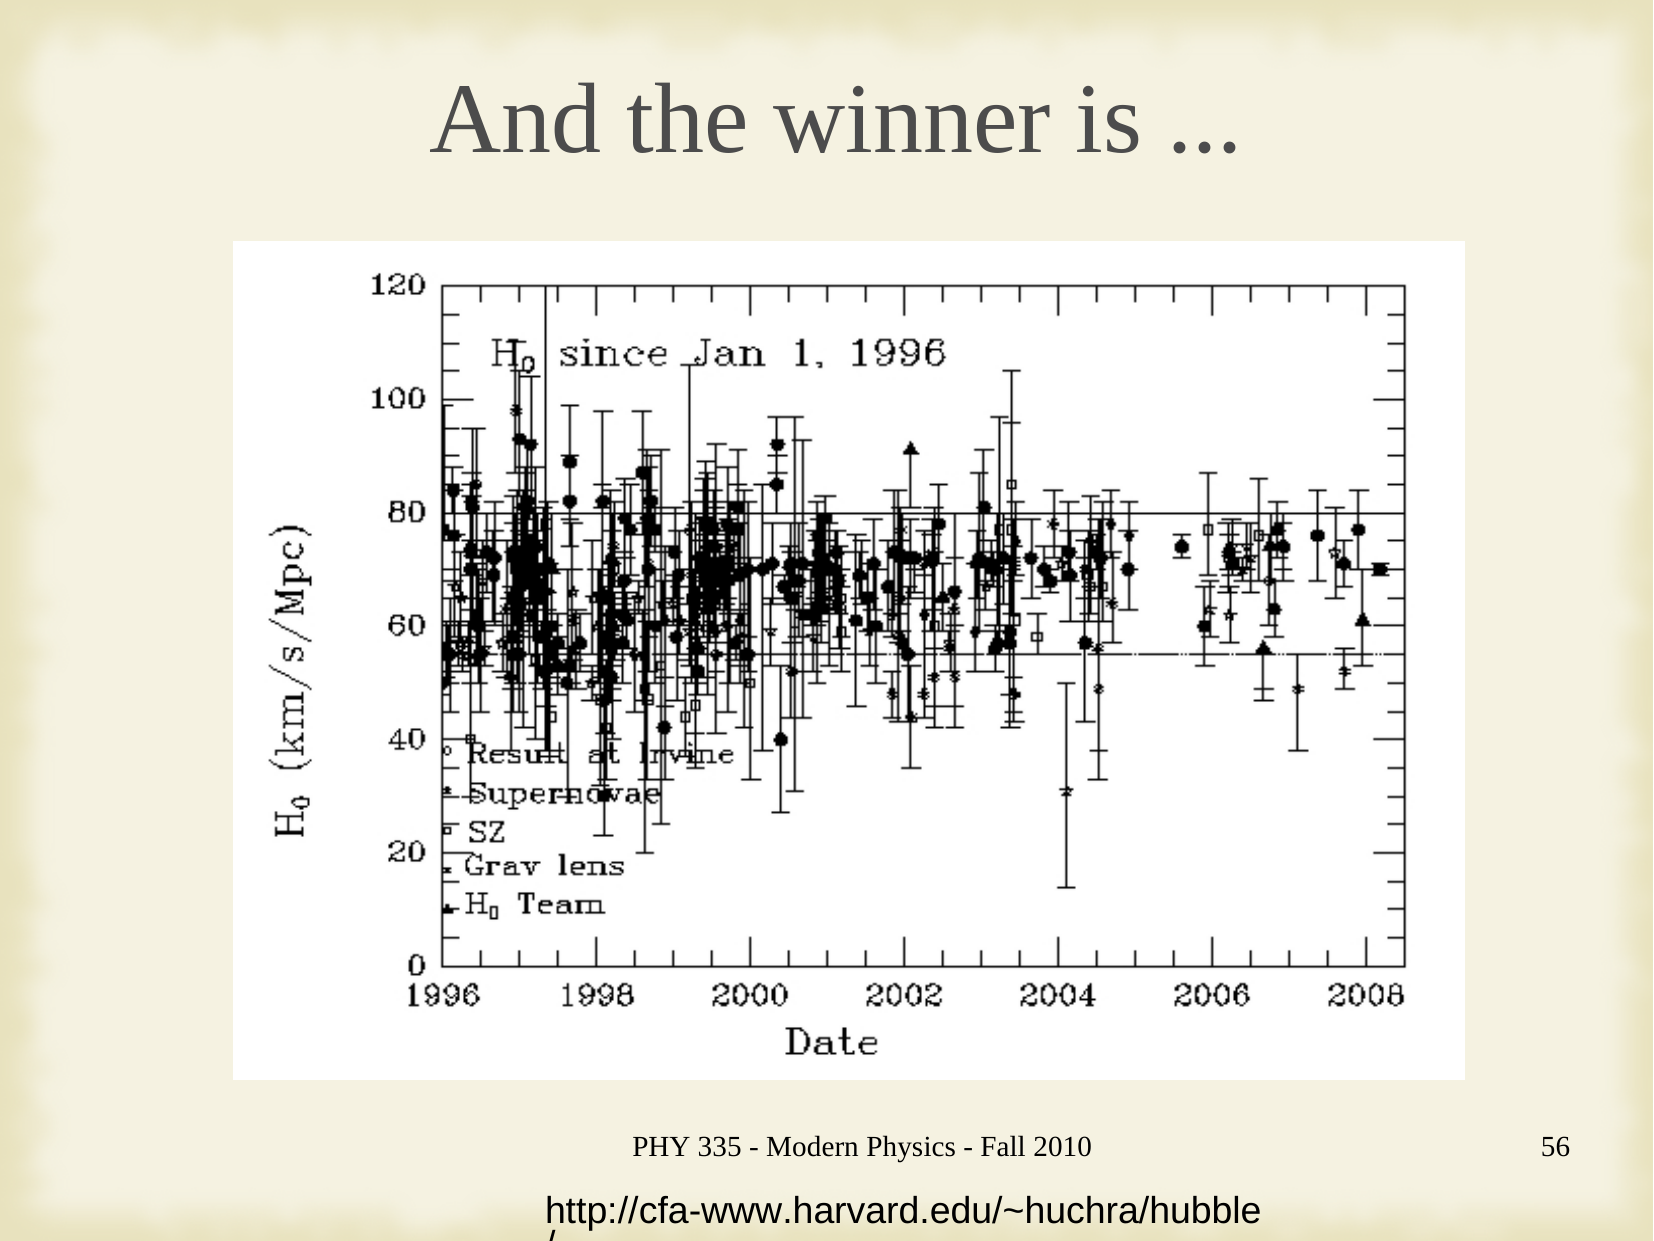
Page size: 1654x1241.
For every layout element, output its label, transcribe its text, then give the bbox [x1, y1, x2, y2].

text_box And the winner is ... [92, 15, 1581, 223]
picture [0, 0, 1653, 1241]
text_box http://cfa-www.harvard.edu/~huchra/hubble/ [530, 1182, 1285, 1239]
